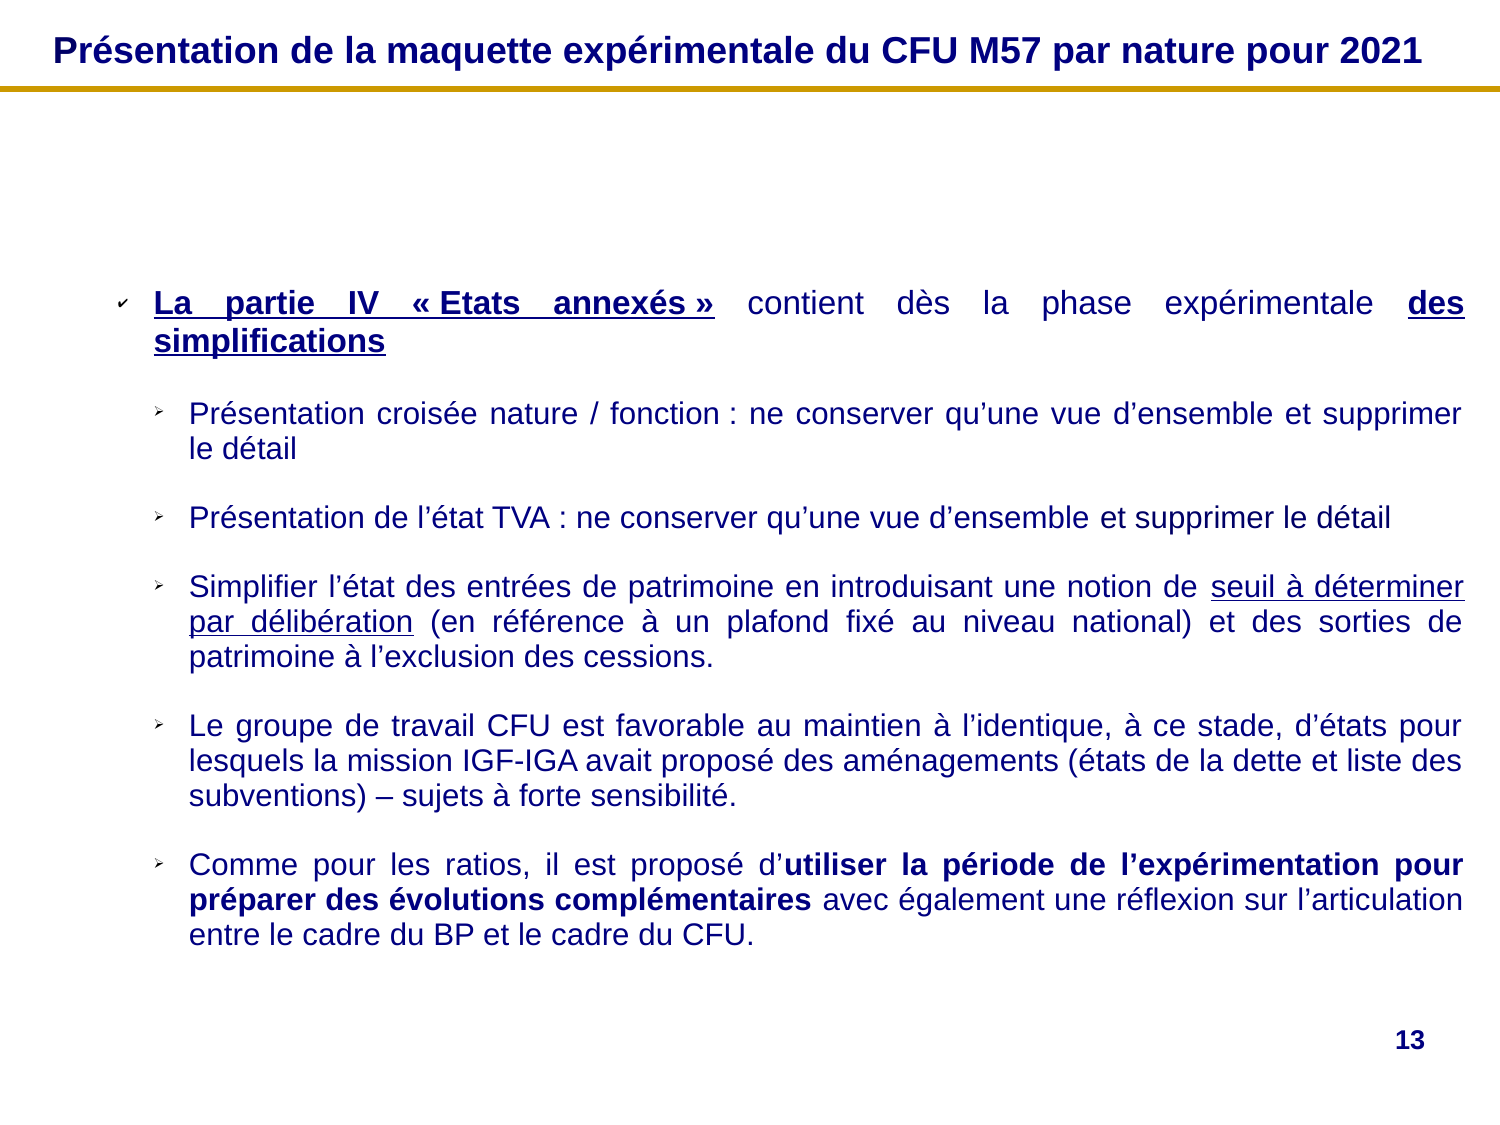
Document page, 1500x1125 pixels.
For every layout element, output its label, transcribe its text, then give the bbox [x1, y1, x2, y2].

title Présentation de la maquette expérimentale du CFU M57 par nature pour 2021 [0, 0, 1489, 101]
text_box La partie IV « Etats annexés » contient dès la phase expérimentale des simplifications Présentation croisée nature / fonction : ne conserver qu’une vue d’ensemble et supprimer le détail Présentation de l’état TVA : ne conserver qu’une vue d’ensemble et supprimer le détail Simplifier l’état des entrées de patrimoine en introduisant une notion de seuil à déterminer par délibération (en référence à un plafond fixé au niveau national) et des sorties de patrimoine à l’exclusion des cessions. Le groupe de travail CFU est favorable au maintien à l’identique, à ce stade, d’états pour lesquels la mission IGF-IGA avait proposé des aménagements (états de la dette et liste des subventions) – sujets à forte sensibilité. Comme pour les ratios, il est proposé d’utiliser la période de l’expérimentation pour préparer des évolutions complémentaires avec également une réflexion sur l’articulation entre le cadre du BP et le cadre du CFU. [82, 248, 1465, 1033]
